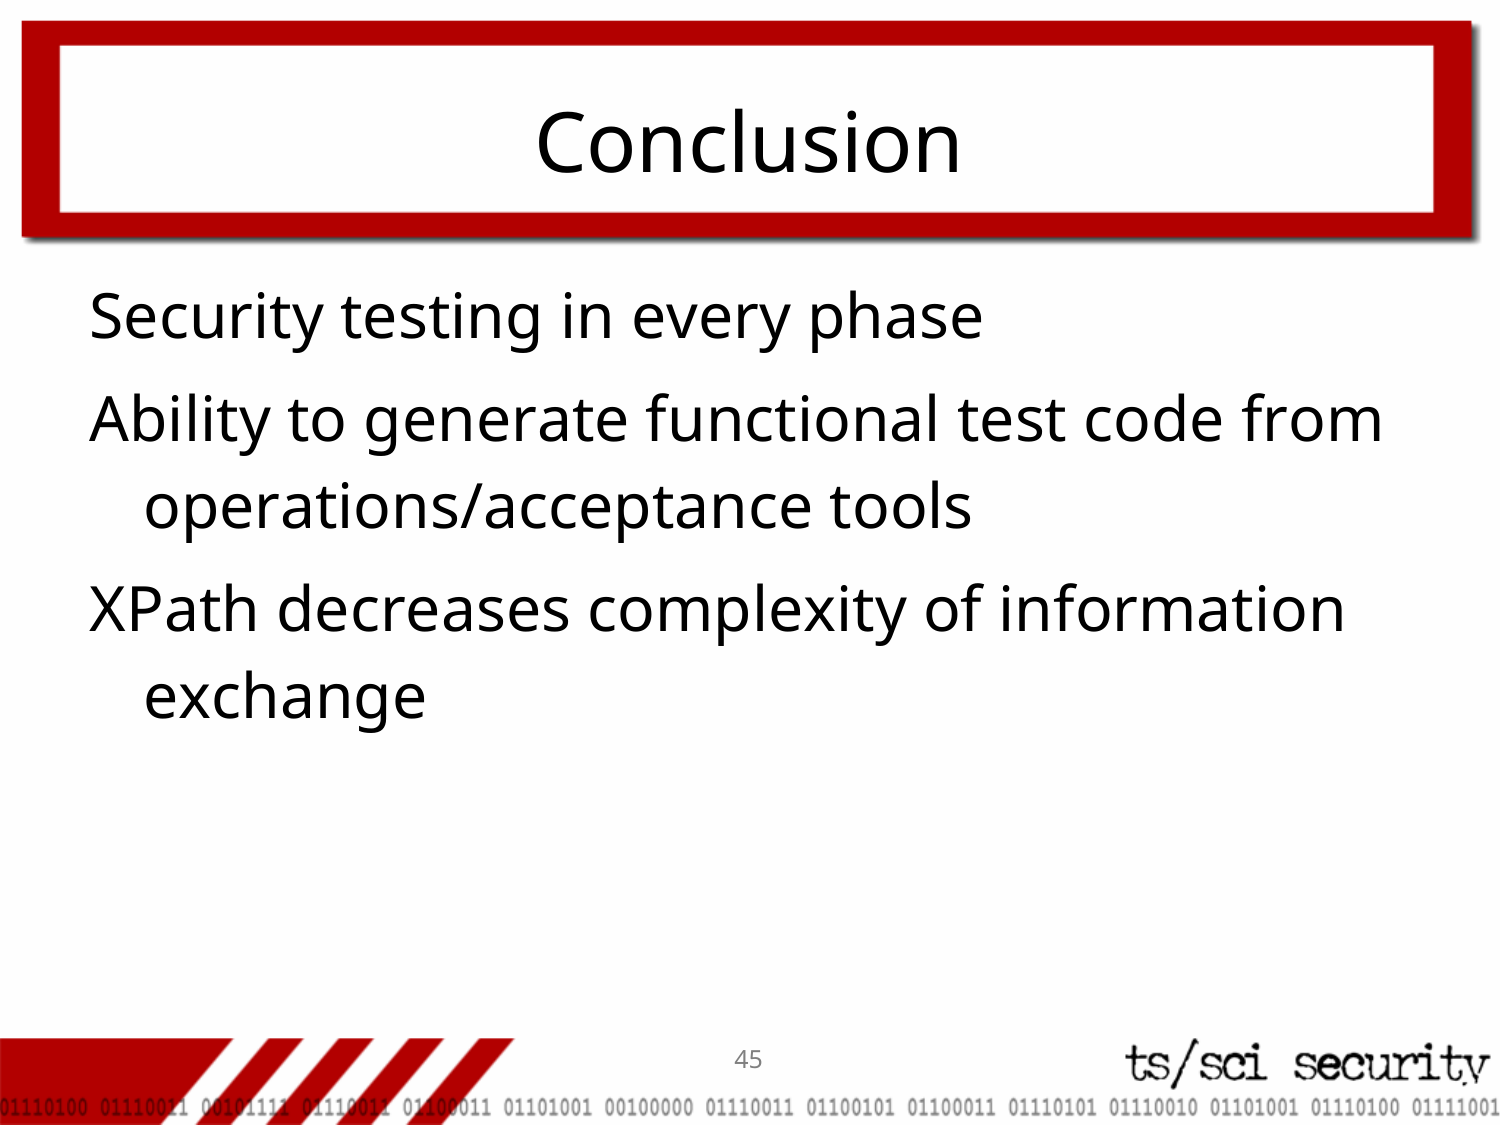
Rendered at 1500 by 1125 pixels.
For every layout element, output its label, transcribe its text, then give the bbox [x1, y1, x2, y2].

title Conclusion [75, 36, 1424, 241]
text_box Security testing in every phase Ability to generate functional test code from operations/acceptance tools XPath decreases complexity of information exchange [75, 262, 1426, 1005]
picture [0, 0, 1500, 1125]
